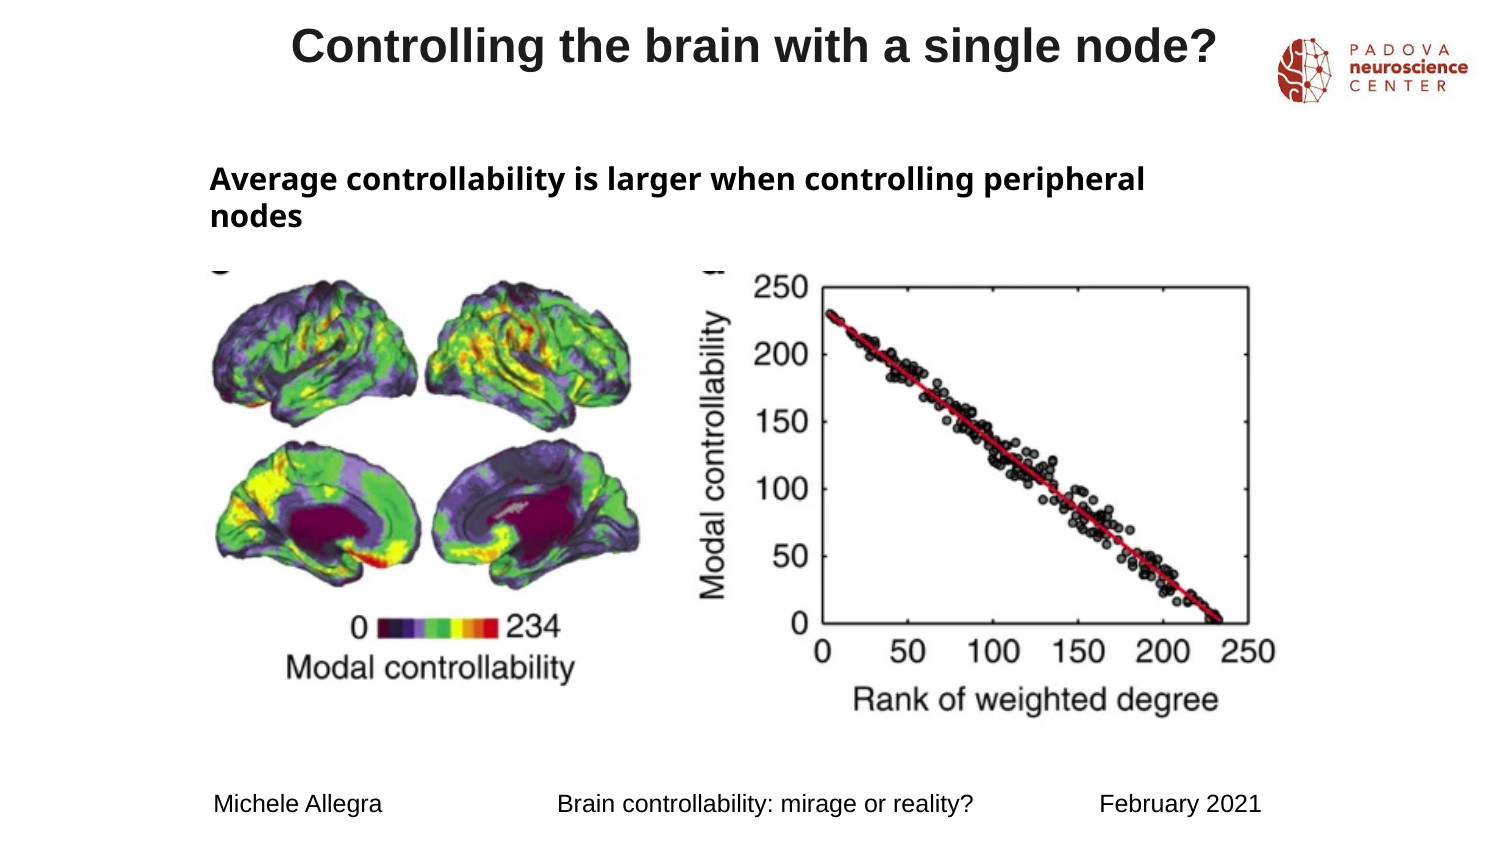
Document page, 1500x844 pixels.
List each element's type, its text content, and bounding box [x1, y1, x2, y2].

picture [189, 271, 1311, 755]
picture [1268, 10, 1476, 123]
text_box Average controllability is larger when controlling peripheral nodes [119, 144, 1251, 641]
text_box Michele Allegra Brain controllability: mirage or reality? February 2021 [64, 776, 1415, 828]
text_box Controlling the brain with a single node? [74, 0, 1436, 95]
